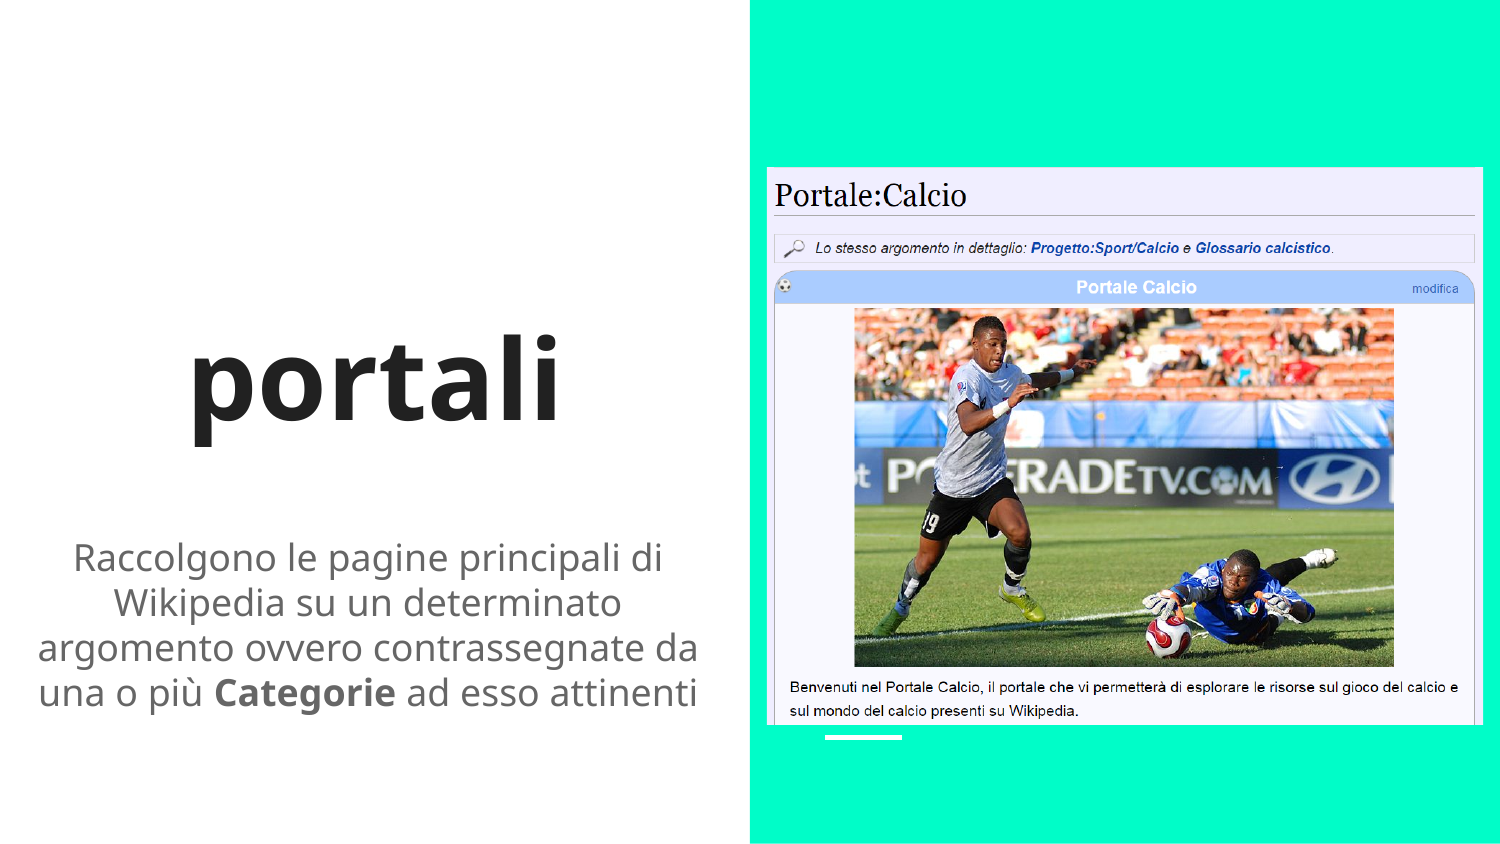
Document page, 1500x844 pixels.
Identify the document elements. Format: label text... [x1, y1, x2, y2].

subtitle Raccolgono le pagine principali di Wikipedia su un determinato argomento ovvero contrassegnate da una o più Categorie ad esso attinenti [11, 466, 726, 748]
picture [766, 167, 1484, 725]
title portali [43, 177, 708, 458]
